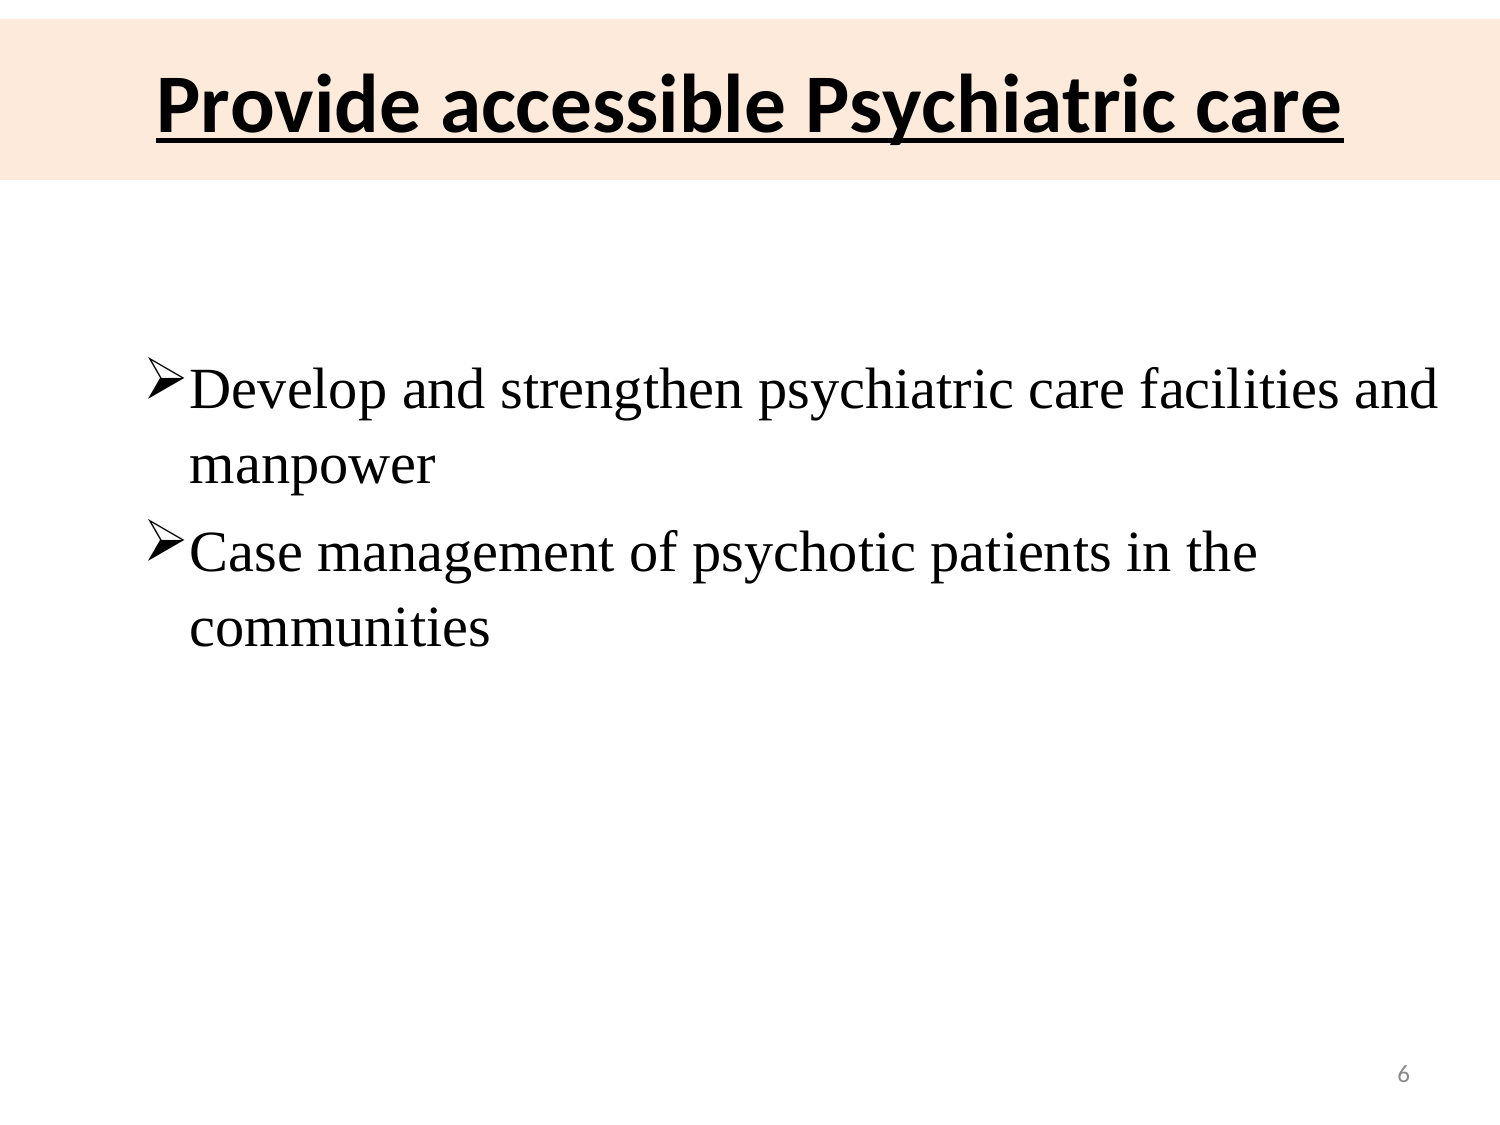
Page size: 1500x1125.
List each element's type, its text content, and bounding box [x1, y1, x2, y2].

text_box <編號> [1074, 1042, 1426, 1103]
list Develop and strengthen psychiatric care facilities and manpower Case management of psychotic patients in the communities [53, 255, 1495, 1005]
title Provide accessible Psychiatric care [0, 18, 1500, 180]
